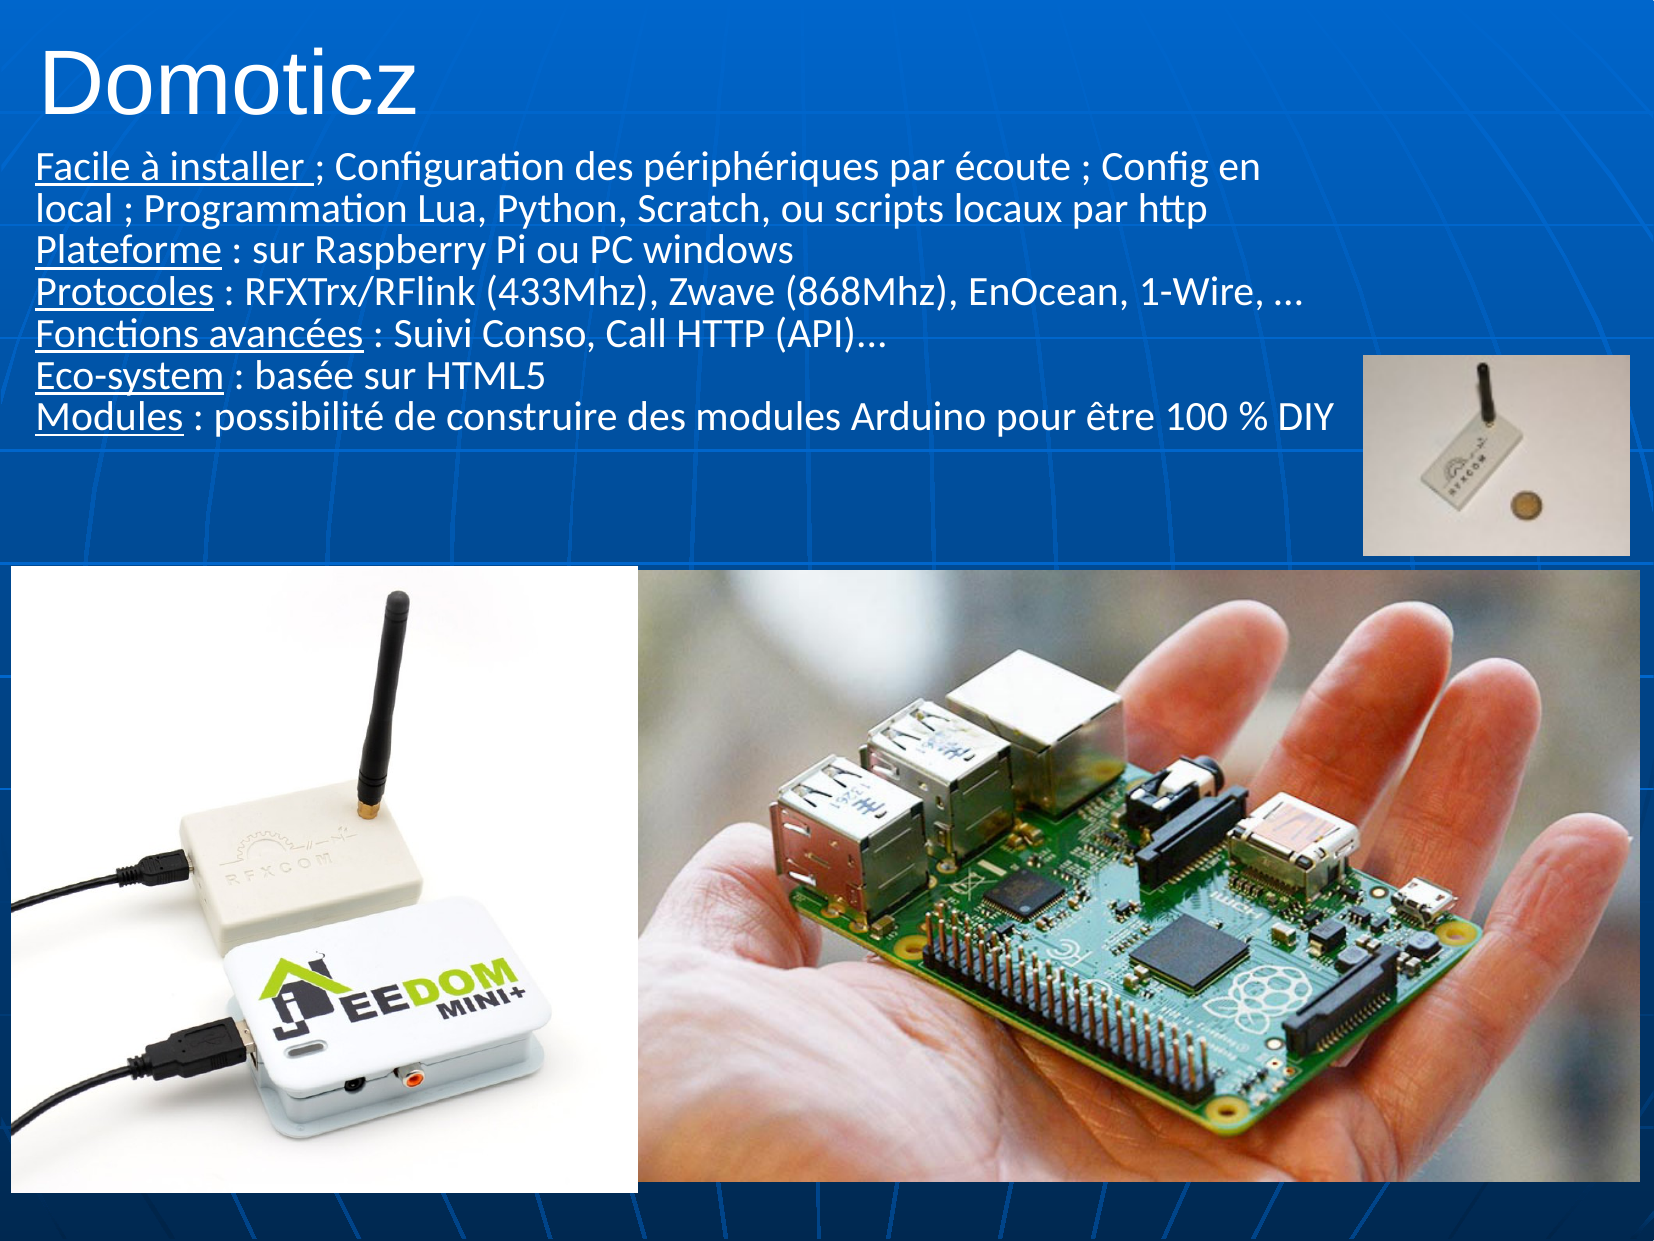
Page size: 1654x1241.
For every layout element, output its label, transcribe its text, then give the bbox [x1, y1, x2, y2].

text_box Domoticz [23, 24, 437, 141]
picture [1363, 355, 1630, 556]
picture [11, 566, 1640, 1193]
text_box Facile à installer ; Configuration des périphériques par écoute ; Config en local ; Programmation Lua, Python, Scratch, ou scripts locaux par http Plateforme : sur Raspberry Pi ou PC windows Protocoles : RFXTrx/RFlink (433Mhz), Zwave (868Mhz), EnOcean, 1-Wire, … Fonctions avancées : Suivi Conso, Call HTTP (API)... Eco-system : basée sur HTML5 Modules : possibilité de construire des modules Arduino pour être 100 % DIY [20, 141, 1359, 570]
